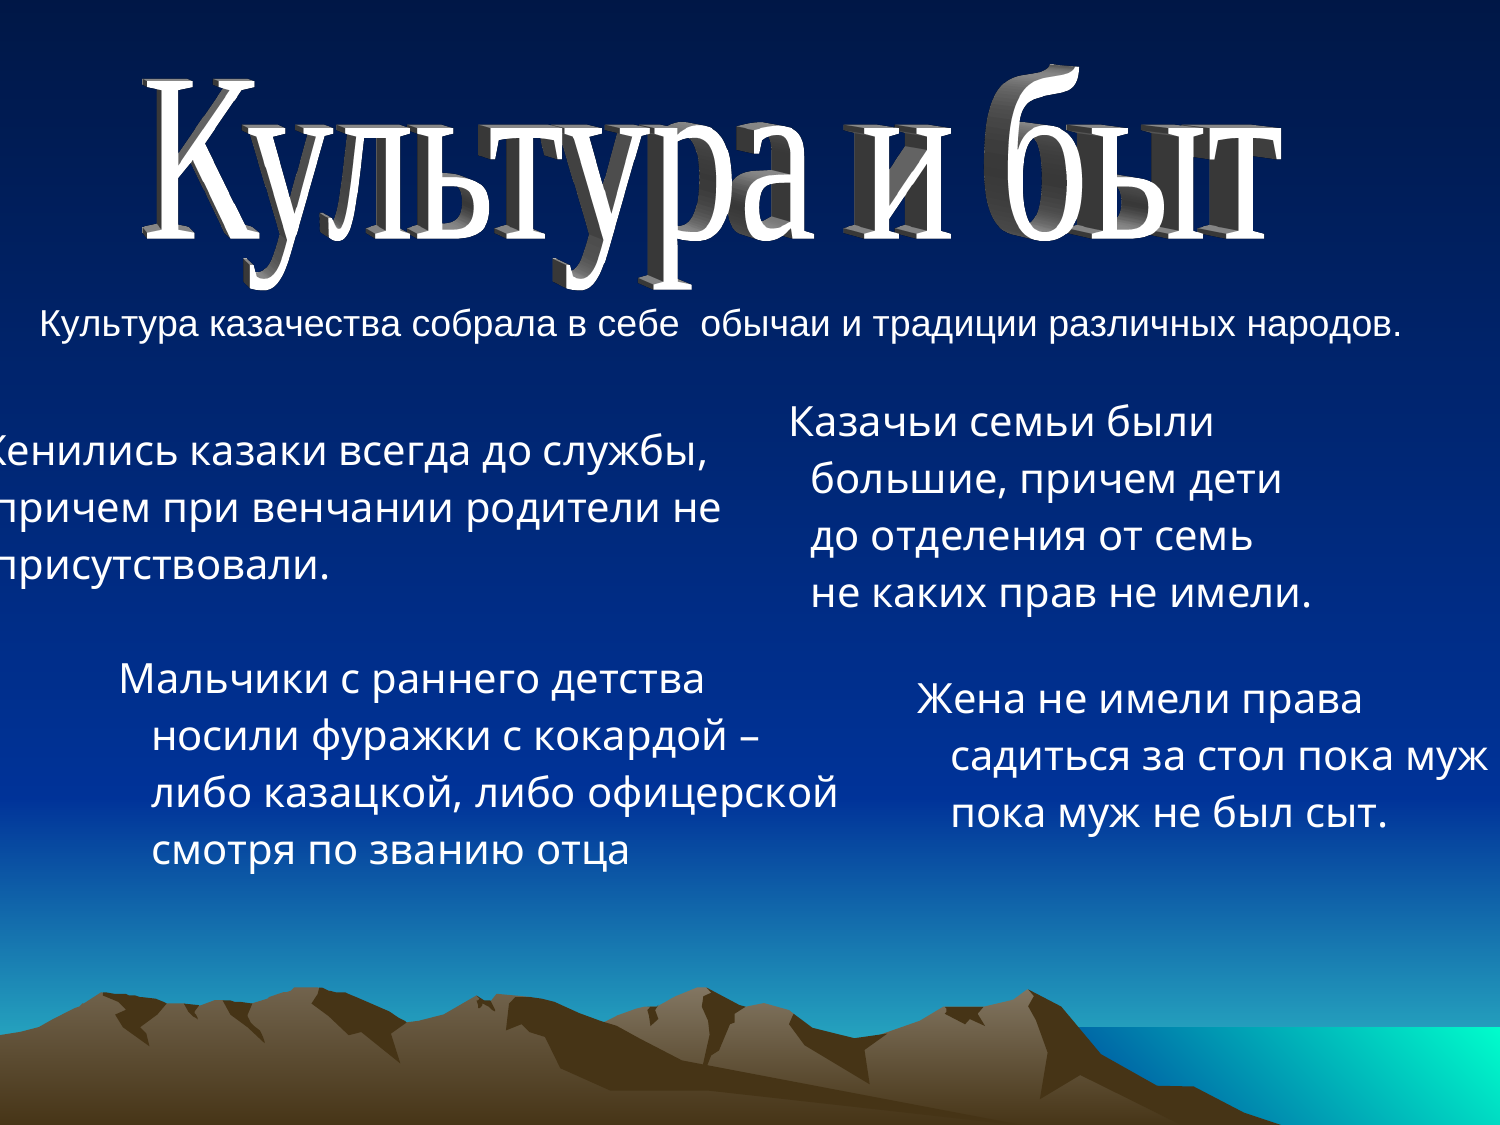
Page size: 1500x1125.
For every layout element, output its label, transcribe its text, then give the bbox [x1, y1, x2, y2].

text_box Жена не имели права садиться за стол пока муж пока муж не был сыт. [892, 661, 1500, 848]
text_box Культура казачества собрала в себе обычаи и традиции различных народов. [24, 297, 1418, 355]
text_box Женились казаки всегда до службы, причем при венчании родители не присутствовали. [0, 413, 738, 600]
text_box Мальчики с раннего детства носили фуражки с кокардой – либо казацкой, либо офицерской смотря по званию отца [93, 640, 865, 885]
text_box Казачьи семьи были большие, причем дети до отделения от семь не каких прав не имели. [763, 383, 1339, 628]
